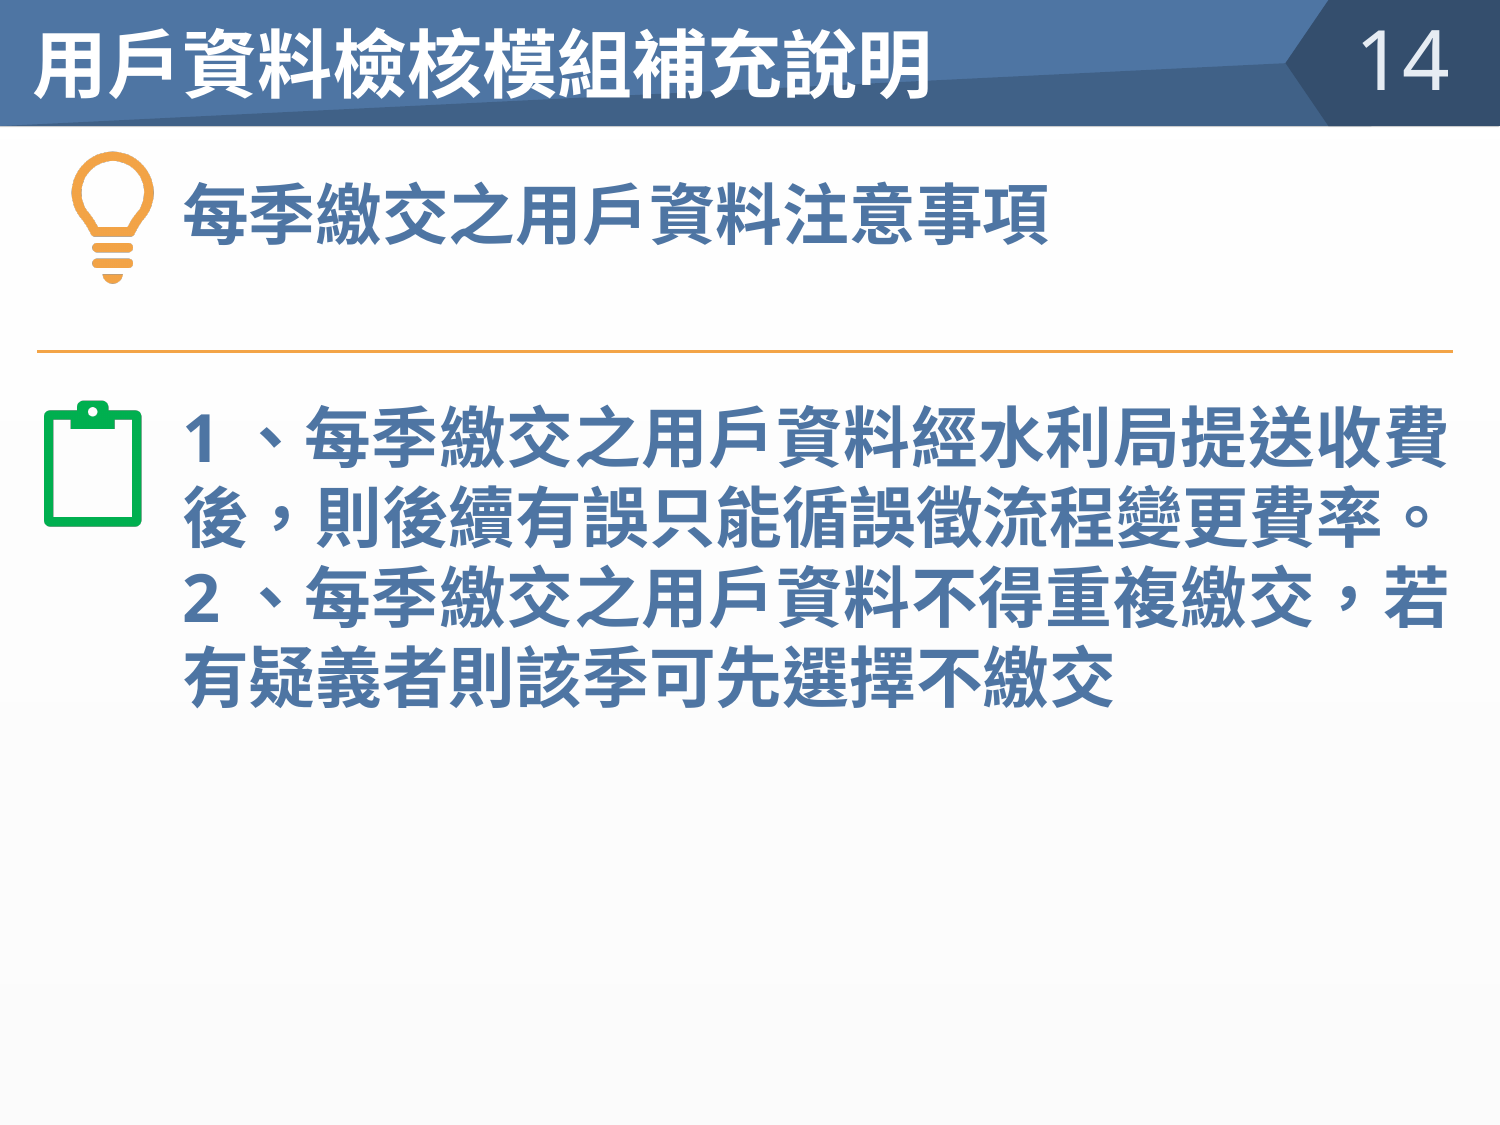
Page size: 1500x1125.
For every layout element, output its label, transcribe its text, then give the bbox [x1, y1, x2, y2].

text_box 14 [1340, 0, 1500, 116]
text_box 每季繳交之用戶資料注意事項 [167, 165, 1476, 262]
text_box 用戶資料檢核模組補充說明 [17, 9, 1278, 116]
picture [37, 142, 188, 293]
text_box 1、每季繳交之用戶資料經水利局提送收費 後，則後續有誤只能循誤徵流程變更費率。 2、每季繳交之用戶資料不得重複繳交，若有疑義者則該季可先選擇不繳交 [167, 388, 1476, 727]
picture [17, 388, 168, 539]
